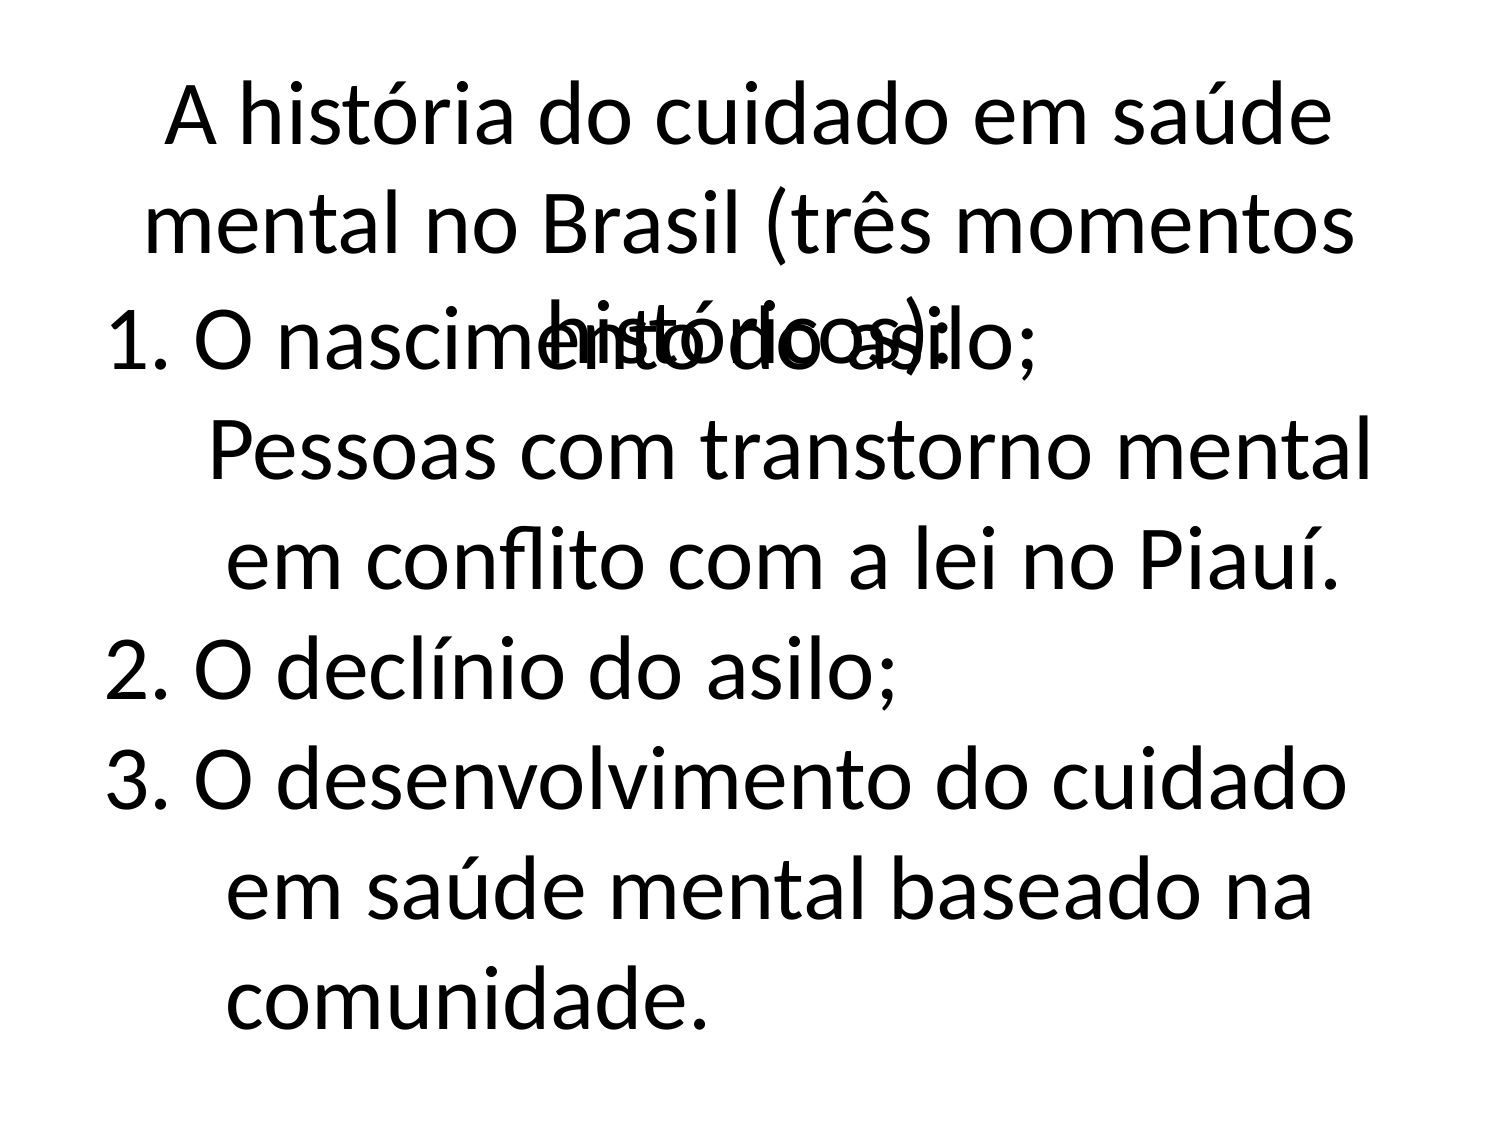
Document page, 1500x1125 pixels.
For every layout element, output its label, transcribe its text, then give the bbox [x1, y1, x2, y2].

text_box 1. O nascimento do asilo; Pessoas com transtorno mental em conflito com a lei no Piauí. 2. O declínio do asilo; 3. O desenvolvimento do cuidado em saúde mental baseado na comunidade. [88, 326, 1439, 1000]
title A história do cuidado em saúde mental no Brasil (três momentos históricos): [75, 45, 1425, 233]
